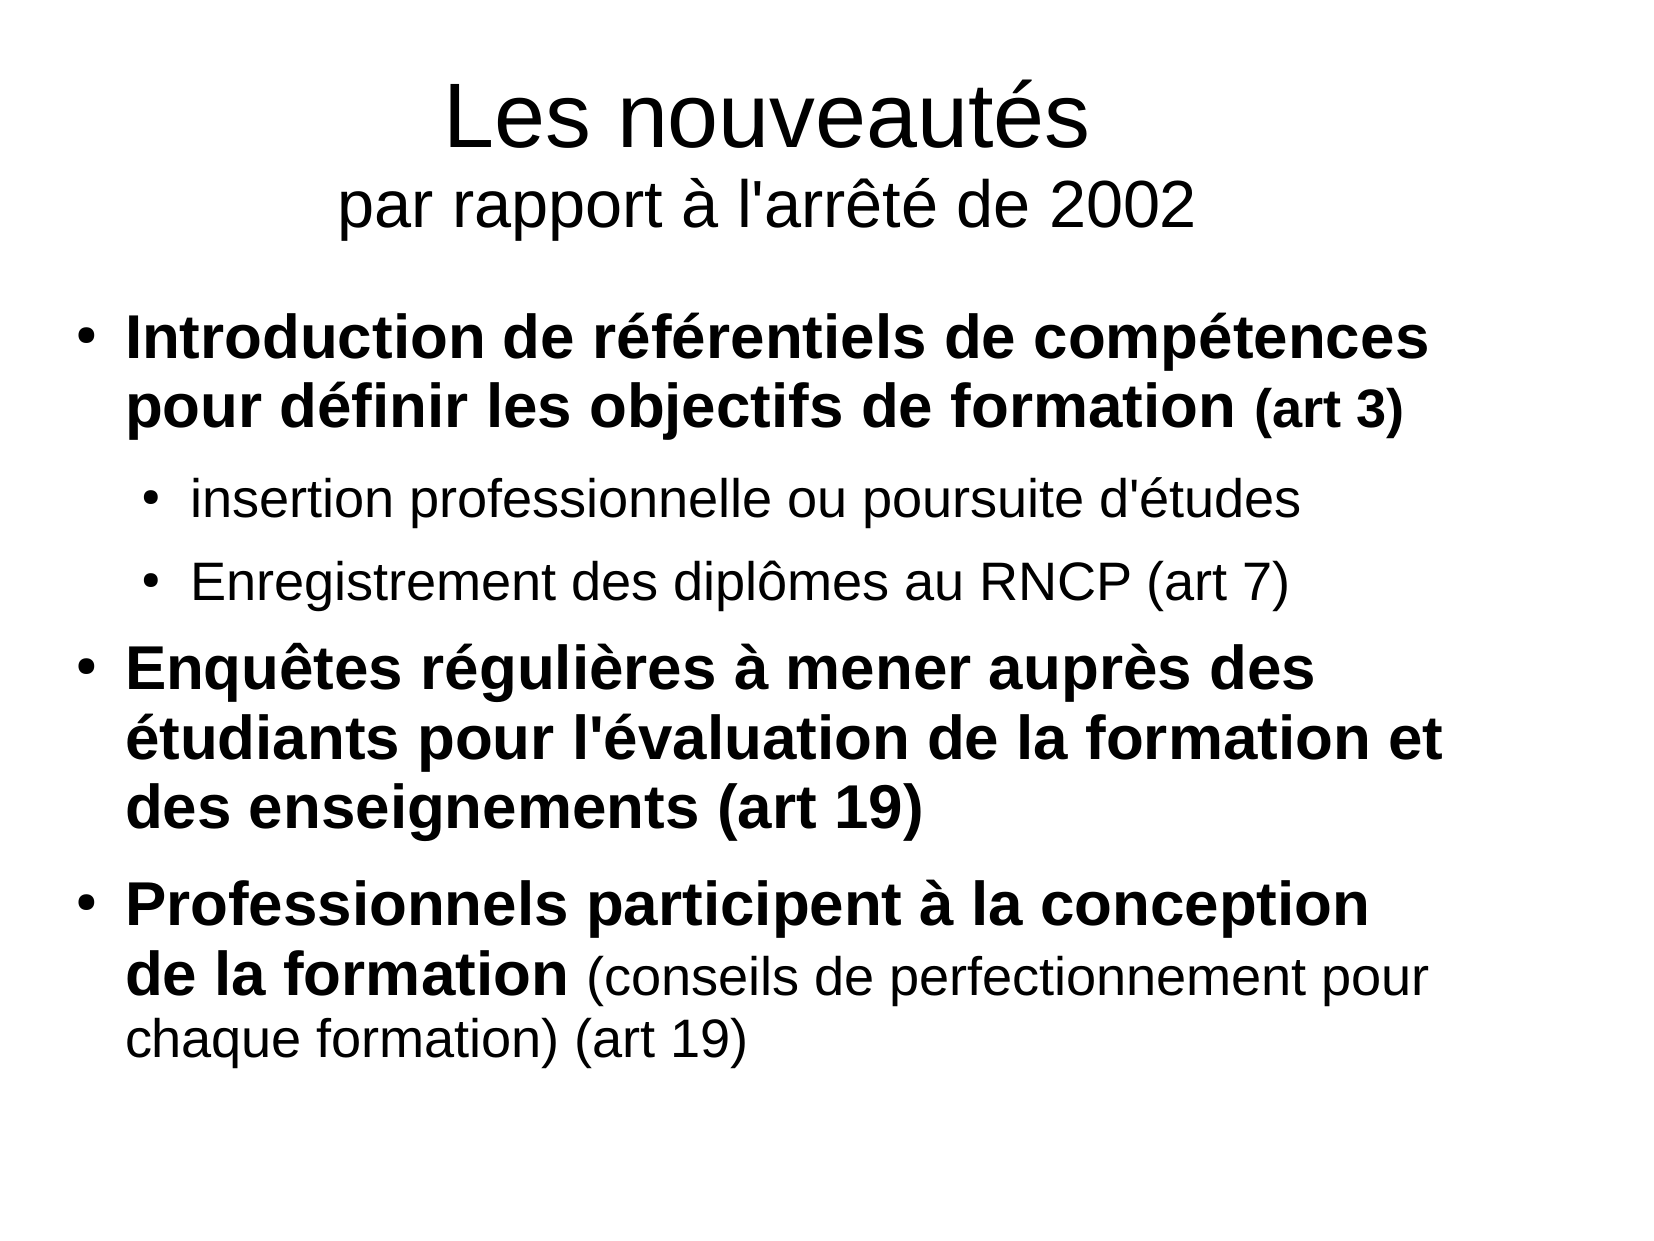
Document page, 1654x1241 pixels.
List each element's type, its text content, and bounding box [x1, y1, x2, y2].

list Introduction de référentiels de compétences pour définir les objectifs de formation (art 3) insertion professionnelle ou poursuite d'études Enregistrement des diplômes au RNCP (art 7) Enquêtes régulières à mener auprès des étudiants pour l'évaluation de la formation et des enseignements (art 19) Professionnels participent à la conception de la formation (conseils de perfectionnement pour chaque formation) (art 19) [59, 302, 1447, 1121]
title Les nouveautés par rapport à l'arrêté de 2002 [59, 56, 1477, 250]
